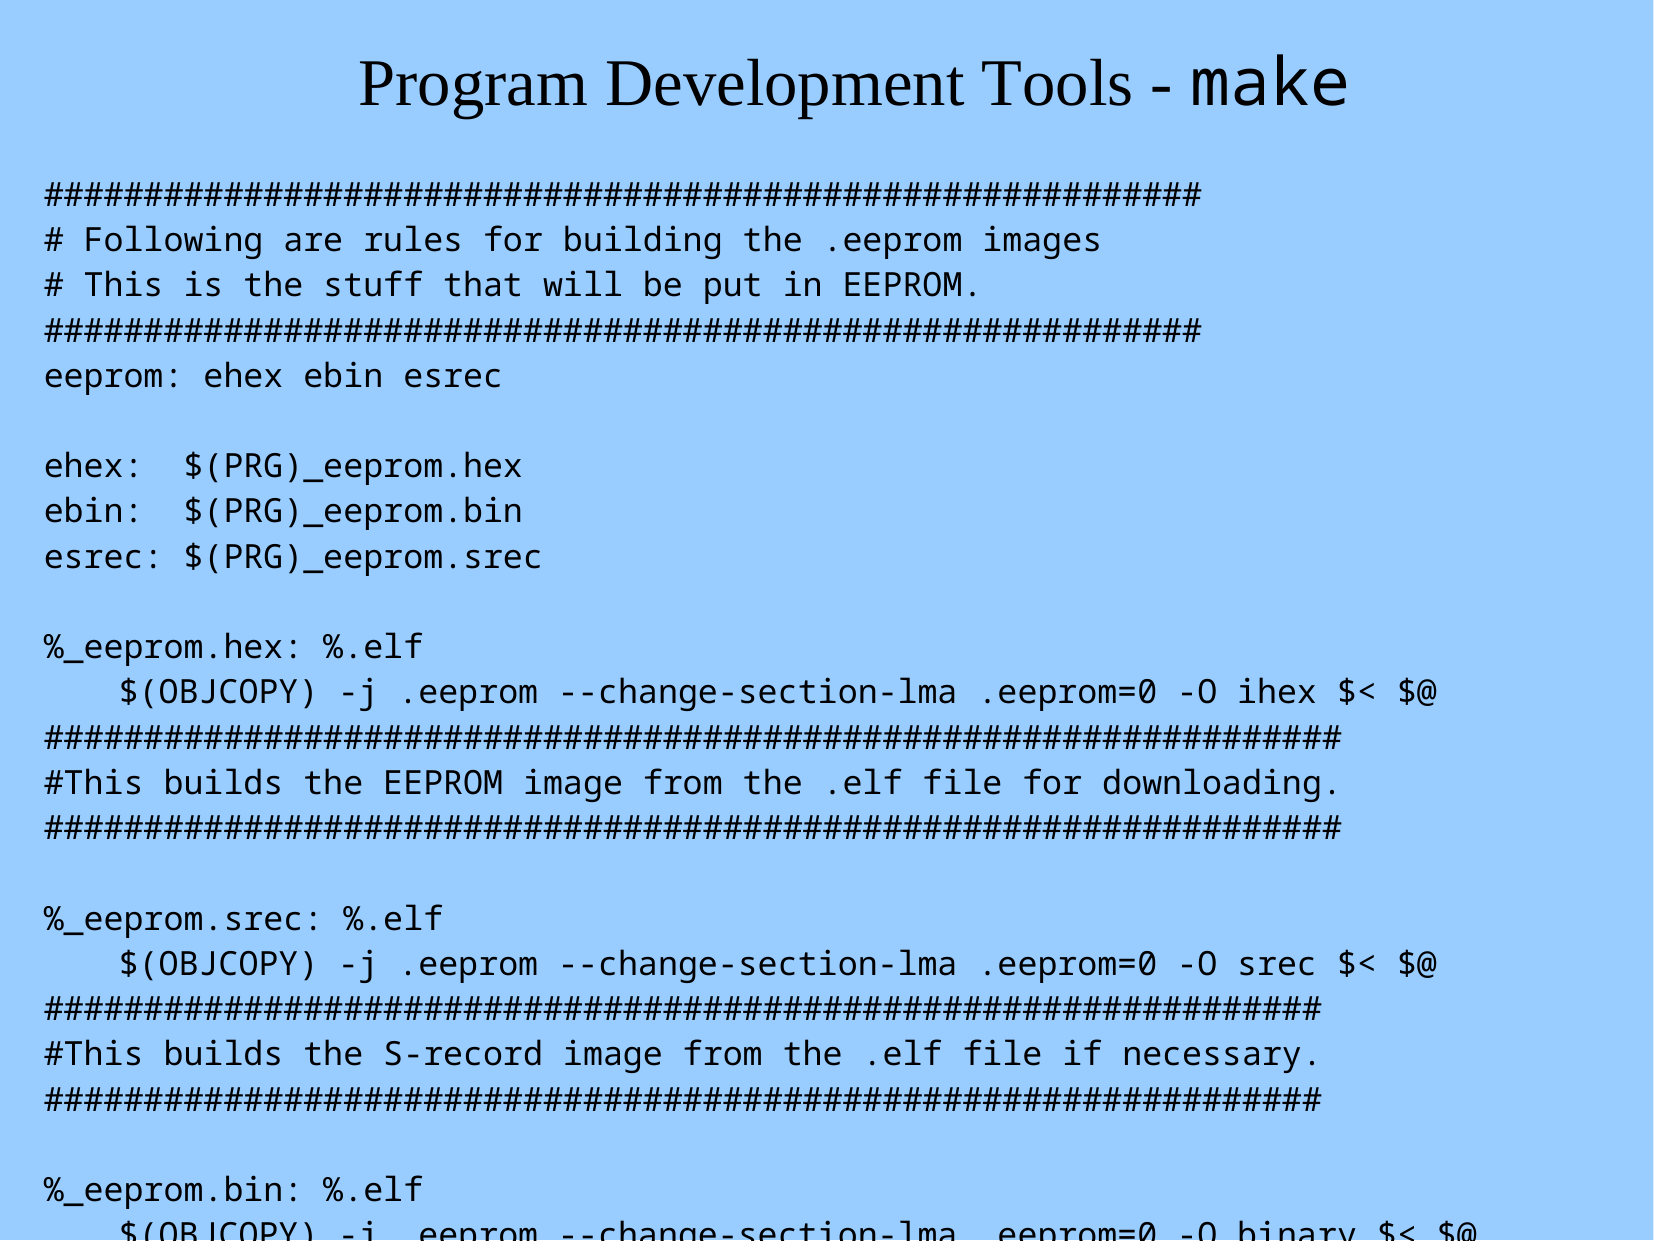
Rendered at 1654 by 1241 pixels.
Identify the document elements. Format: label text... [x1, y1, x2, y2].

text_box Program Development Tools - make [358, 34, 1352, 113]
text_box ########################################################## # Following are rules for building the .eeprom images # This is the stuff that will be put in EEPROM. ########################################################## eeprom: ehex ebin esrec ehex: $(PRG)_eeprom.hex ebin: $(PRG)_eeprom.bin esrec: $(PRG)_eeprom.srec %_eeprom.hex: %.elf $(OBJCOPY) -j .eeprom --change-section-lma .eeprom=0 -O ihex $< $@ ################################################################# #This builds the EEPROM image from the .elf file for downloading. ################################################################# %_eeprom.srec: %.elf $(OBJCOPY) -j .eeprom --change-section-lma .eeprom=0 -O srec $< $@ ################################################################ #This builds the S-record image from the .elf file if necessary. ################################################################ %_eeprom.bin: %.elf $(OBJCOPY) -j .eeprom --change-section-lma .eeprom=0 -O binary $< $@ ############################################################ #This builds a binary image from the .elf file if necessary. ############################################################ [43, 170, 1582, 1241]
